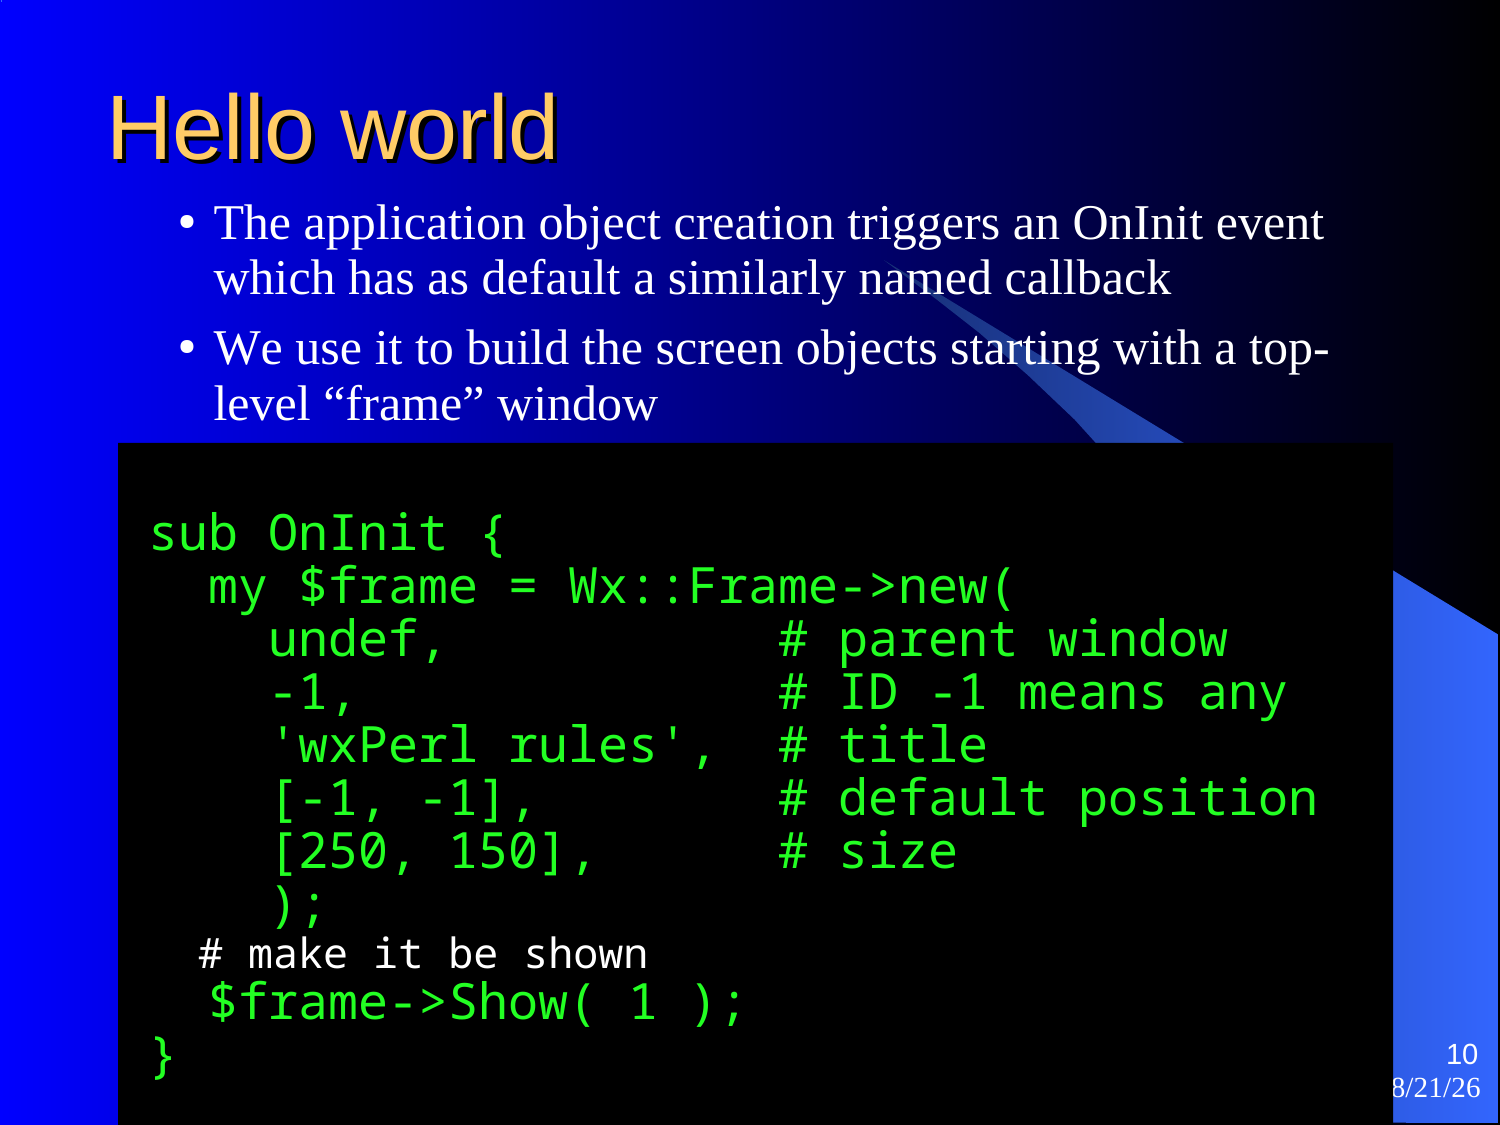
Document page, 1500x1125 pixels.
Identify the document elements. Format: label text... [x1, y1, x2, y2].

list sub OnInit { my $frame = Wx::Frame->new( undef, # parent window -1, # ID -1 means any 'wxPerl rules', # title [-1, -1], # default position [250, 150], # size ); # make it be shown $frame->Show( 1 ); } [118, 442, 1394, 1038]
title Hello world [91, 48, 1418, 207]
list The application object creation triggers an OnInit event which has as default a similarly named callback We use it to build the screen objects starting with a top-level “frame” window [112, 147, 1388, 1034]
